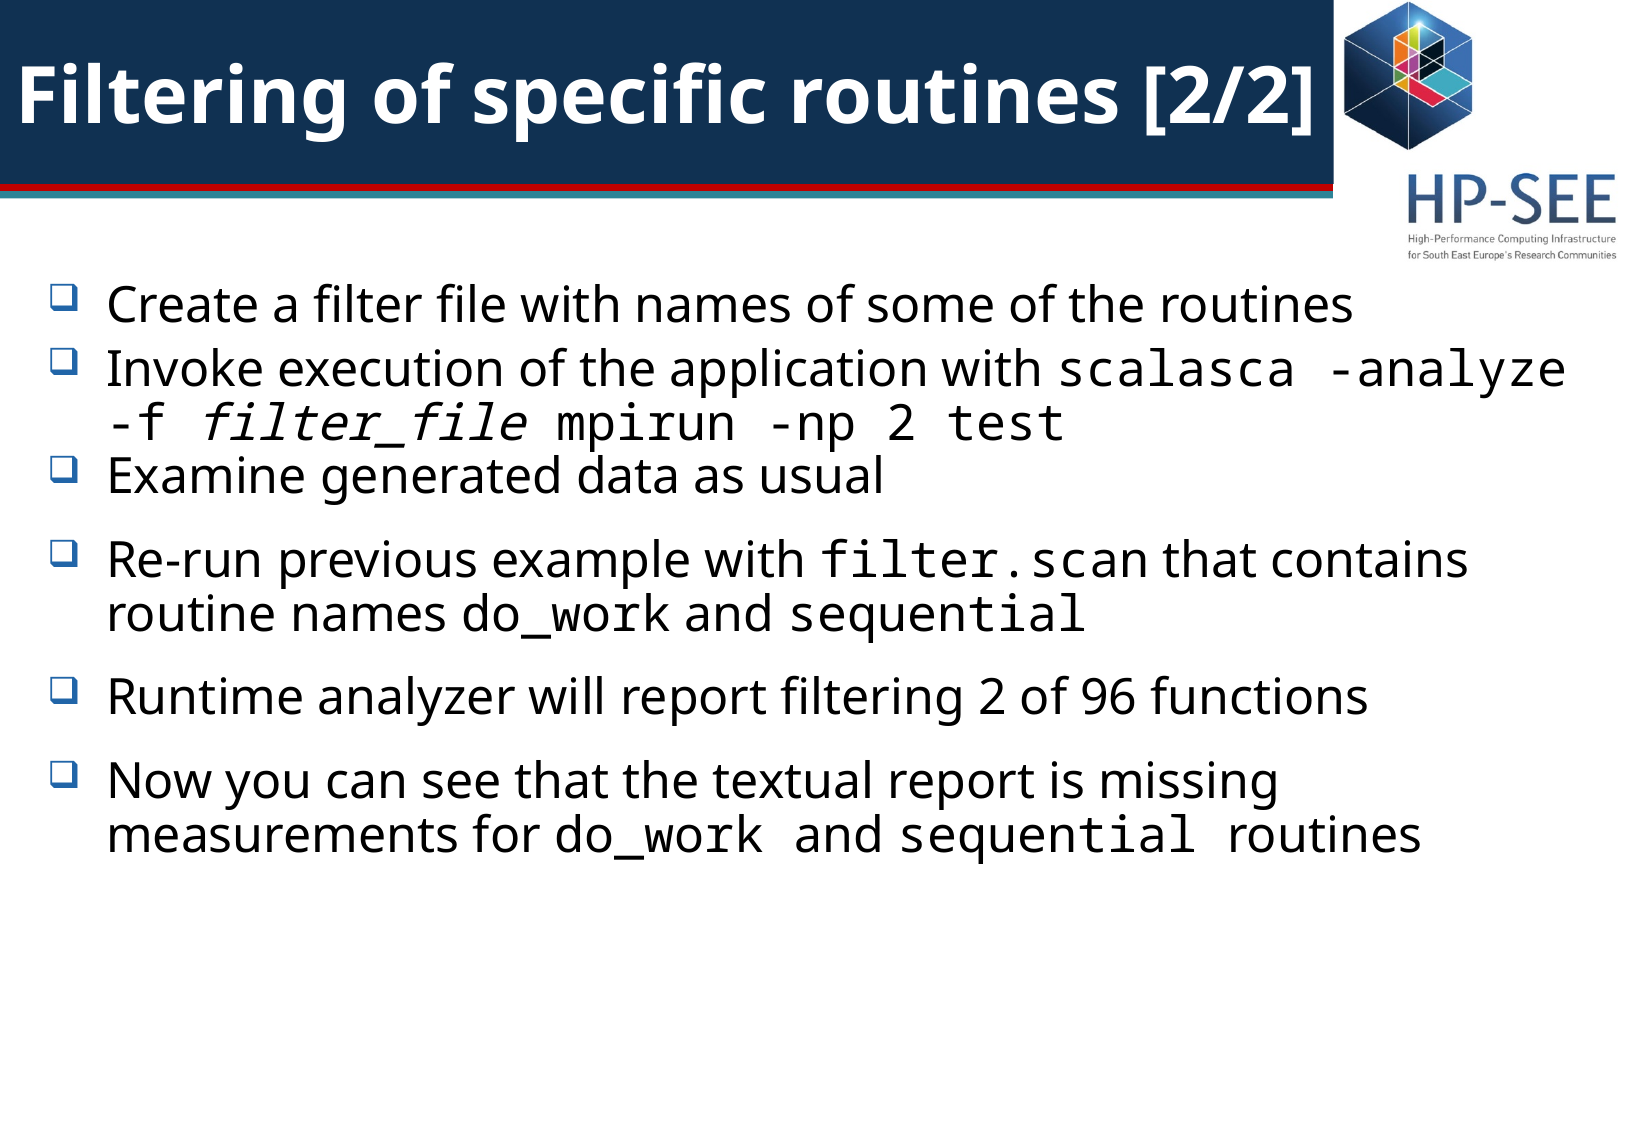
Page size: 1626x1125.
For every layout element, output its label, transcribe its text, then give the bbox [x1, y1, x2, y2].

title Filtering of specific routines [2/2] [0, 0, 1334, 184]
list Create a filter file with names of some of the routines Invoke execution of the application with scalasca -analyze -f filter_file mpirun -np 2 test Examine generated data as usual Re-run previous example with filter.scan that contains routine names do_work and sequential Runtime analyzer will report filtering 2 of 96 functions Now you can see that the textual report is missing measurements for do_work and sequential routines [31, 271, 1593, 1079]
picture [1333, 0, 1625, 263]
